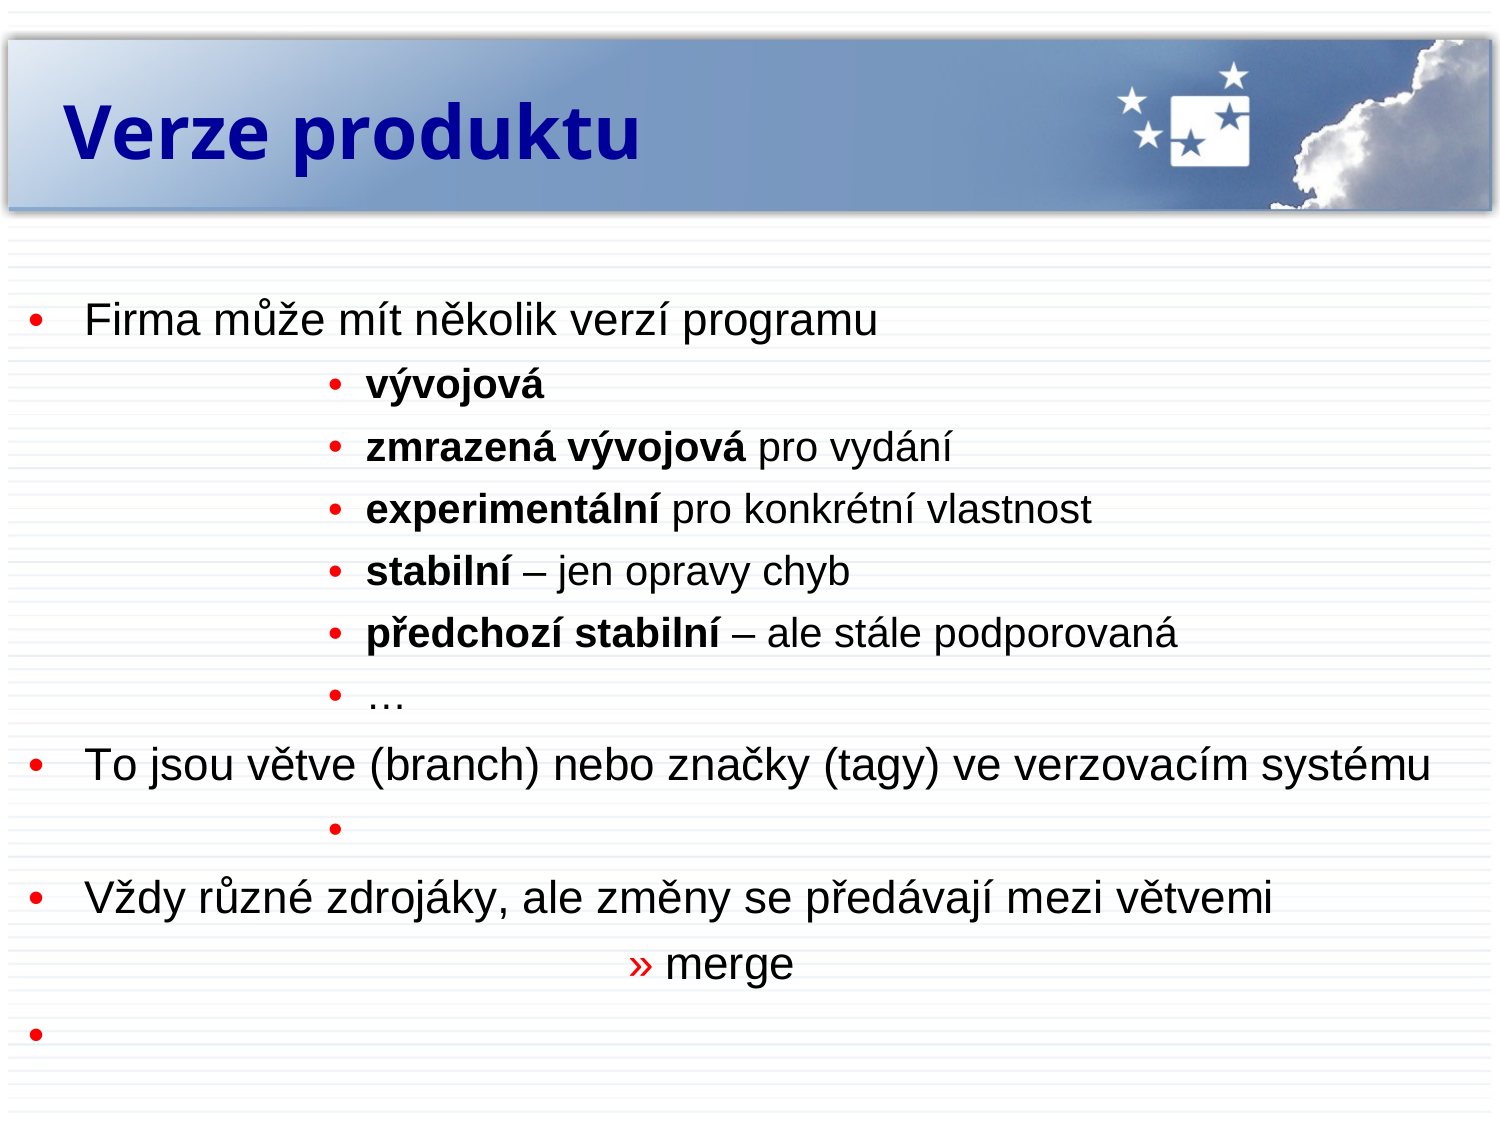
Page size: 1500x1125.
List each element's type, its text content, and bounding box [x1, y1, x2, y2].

list Firma může mít několik verzí programu vývojová zmrazená vývojová pro vydání experimentální pro konkrétní vlastnost stabilní – jen opravy chyb předchozí stabilní – ale stále podporovaná … To jsou větve (branch) nebo značky (tagy) ve verzovacím systému Vždy různé zdrojáky, ale změny se předávají mezi větvemi merge [28, 290, 1480, 1120]
picture [0, 0, 1500, 1125]
title Verze produktu [63, 26, 1414, 229]
